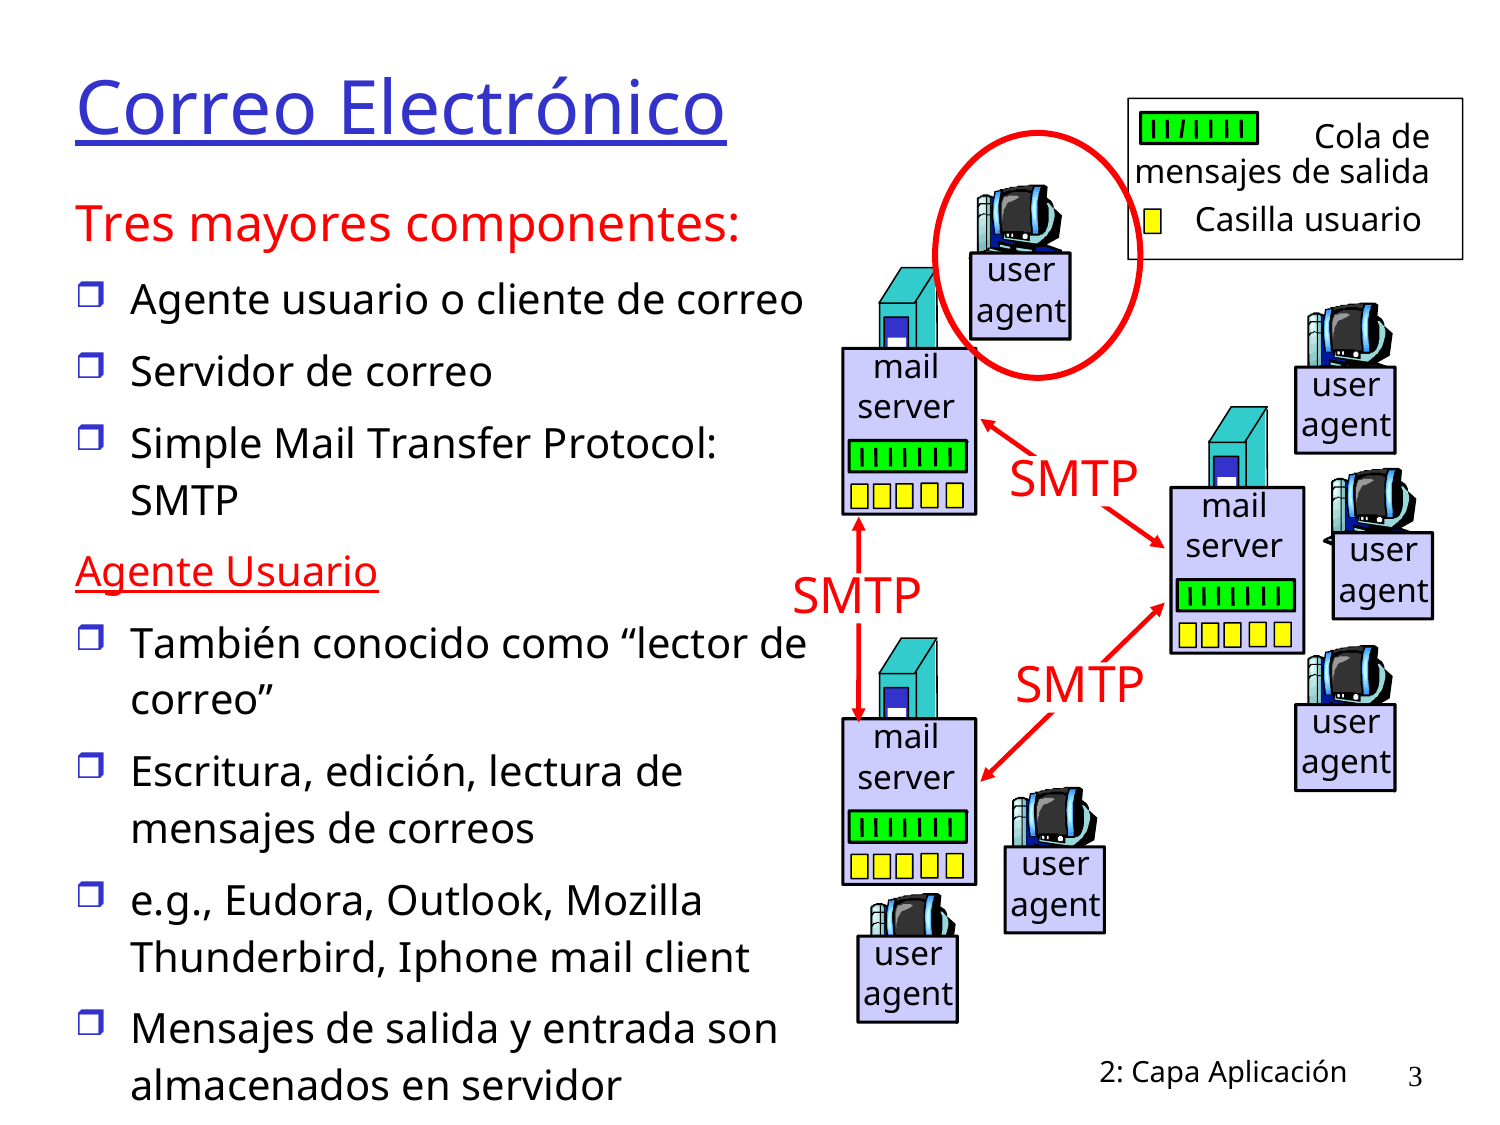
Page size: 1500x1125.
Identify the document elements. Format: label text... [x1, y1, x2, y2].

text_box user agent [995, 839, 1116, 931]
text_box [842, 718, 976, 885]
text_box SMTP [994, 445, 1156, 515]
text_box [1170, 487, 1304, 654]
text_box user agent [1286, 697, 1407, 789]
text_box mail server [842, 341, 971, 434]
text_box user agent [848, 928, 969, 1021]
text_box [842, 354, 976, 515]
text_box [1307, 302, 1393, 359]
title Correo Electrónico [75, 23, 1426, 188]
text_box [976, 188, 1062, 245]
text_box [1307, 645, 1393, 697]
text_box mail server [1170, 480, 1299, 573]
list Tres mayores componentes: Agente usuario o cliente de correo Servidor de correo Simple Mail Transfer Protocol: SMTP Agente Usuario También conocido como “lector de correo” Escritura, edición, lectura de mensajes de correos e.g., Eudora, Outlook, Mozilla Thunderbird, Iphone mail client Mensajes de salida y entrada son almacenados en servidor [75, 187, 826, 1125]
text_box [1331, 467, 1417, 525]
text_box [1144, 209, 1161, 234]
text_box mail server [842, 712, 971, 804]
text_box [1208, 406, 1268, 480]
title Correo Electrónico [957, 136, 1119, 188]
text_box SMTP [826, 562, 938, 632]
text_box [1012, 786, 1098, 839]
text_box Casilla usuario [1180, 200, 1437, 247]
text_box user agent [961, 245, 1082, 337]
text_box user agent [1286, 359, 1407, 452]
text_box user agent [1323, 525, 1444, 617]
text_box [879, 267, 935, 341]
text_box SMTP [1000, 651, 1162, 721]
text_box [879, 638, 937, 712]
text_box [870, 893, 956, 928]
text_box Cola de mensajes de salida [1128, 111, 1446, 200]
